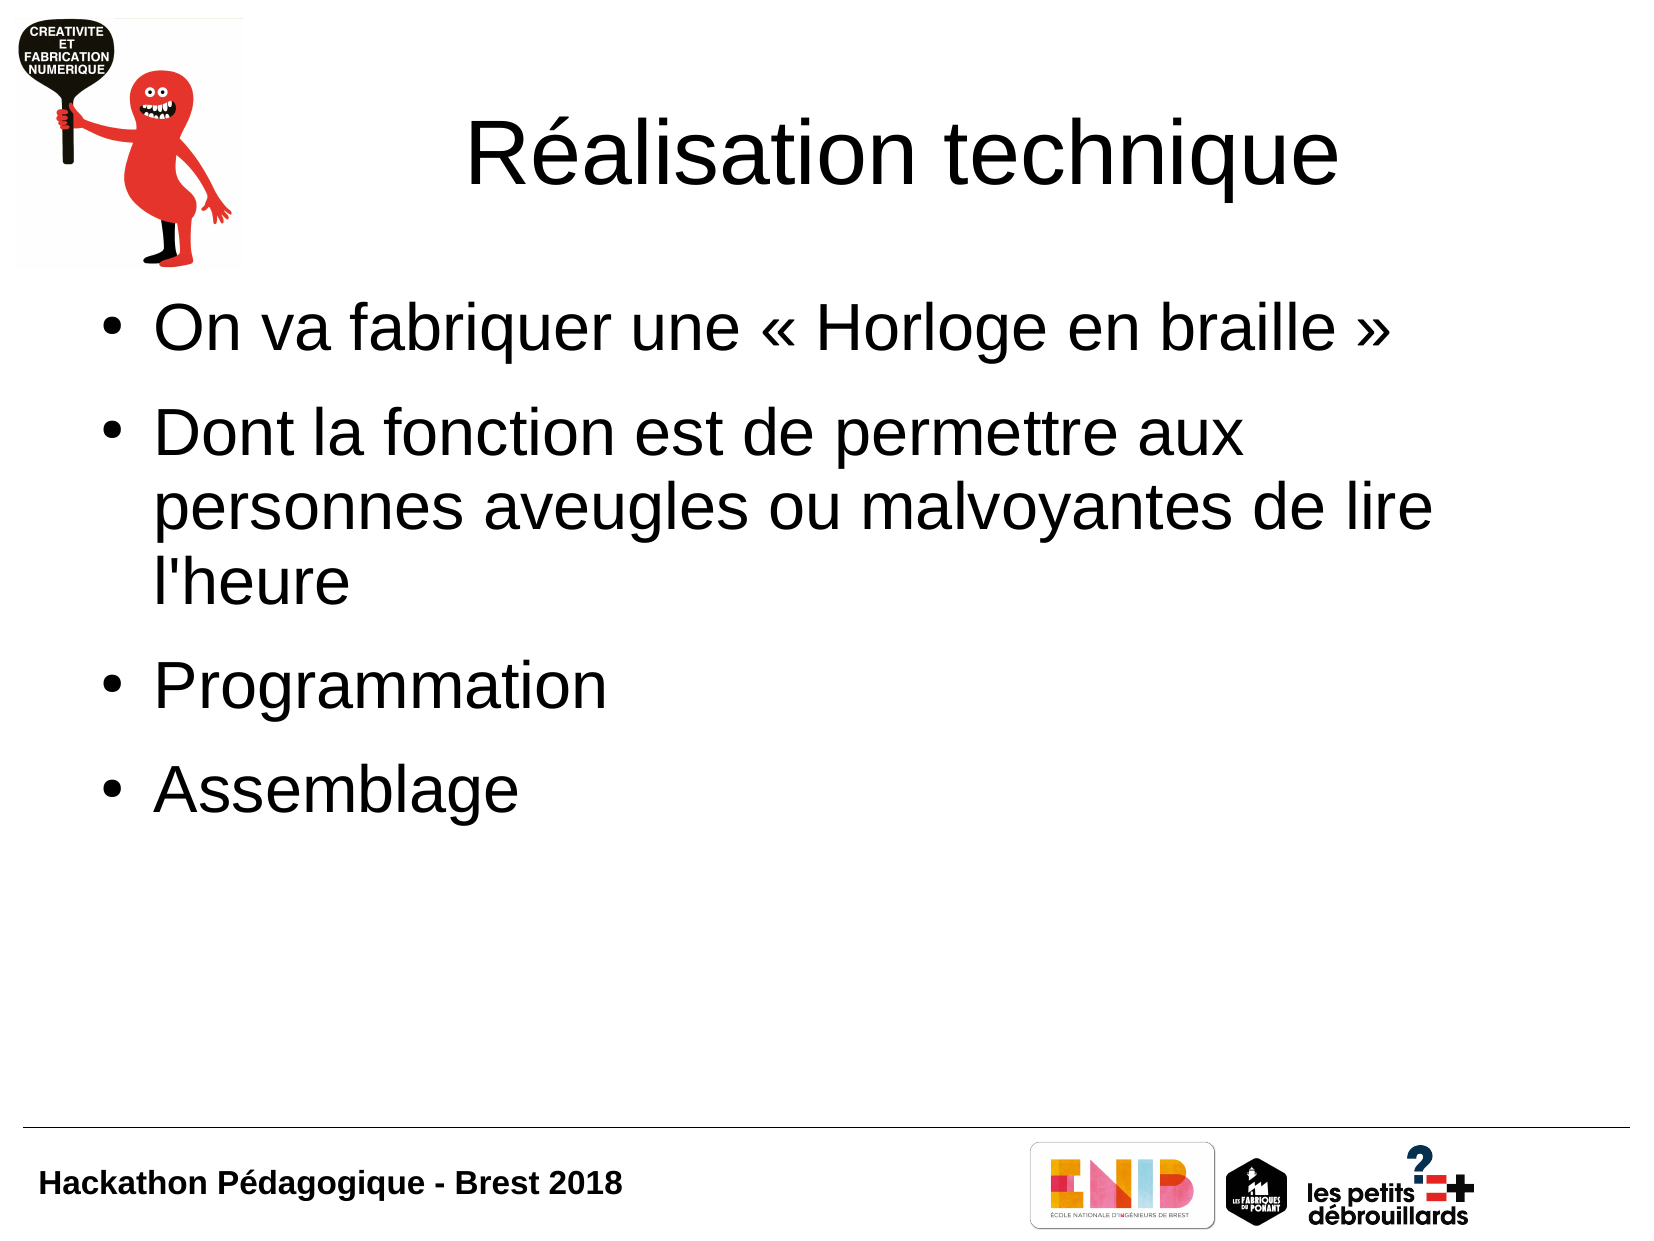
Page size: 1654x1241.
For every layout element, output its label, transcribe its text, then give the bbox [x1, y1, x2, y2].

title Réalisation technique [236, 49, 1571, 257]
picture [1015, 1127, 1287, 1241]
list On va fabriquer une « Horloge en braille » Dont la fonction est de permettre aux personnes aveugles ou malvoyantes de lire l'heure Programmation Assemblage [82, 290, 1571, 1109]
picture [1308, 1145, 1474, 1225]
picture [15, 18, 243, 269]
text_box Hackathon Pédagogique - Brest 2018 [23, 1157, 945, 1211]
